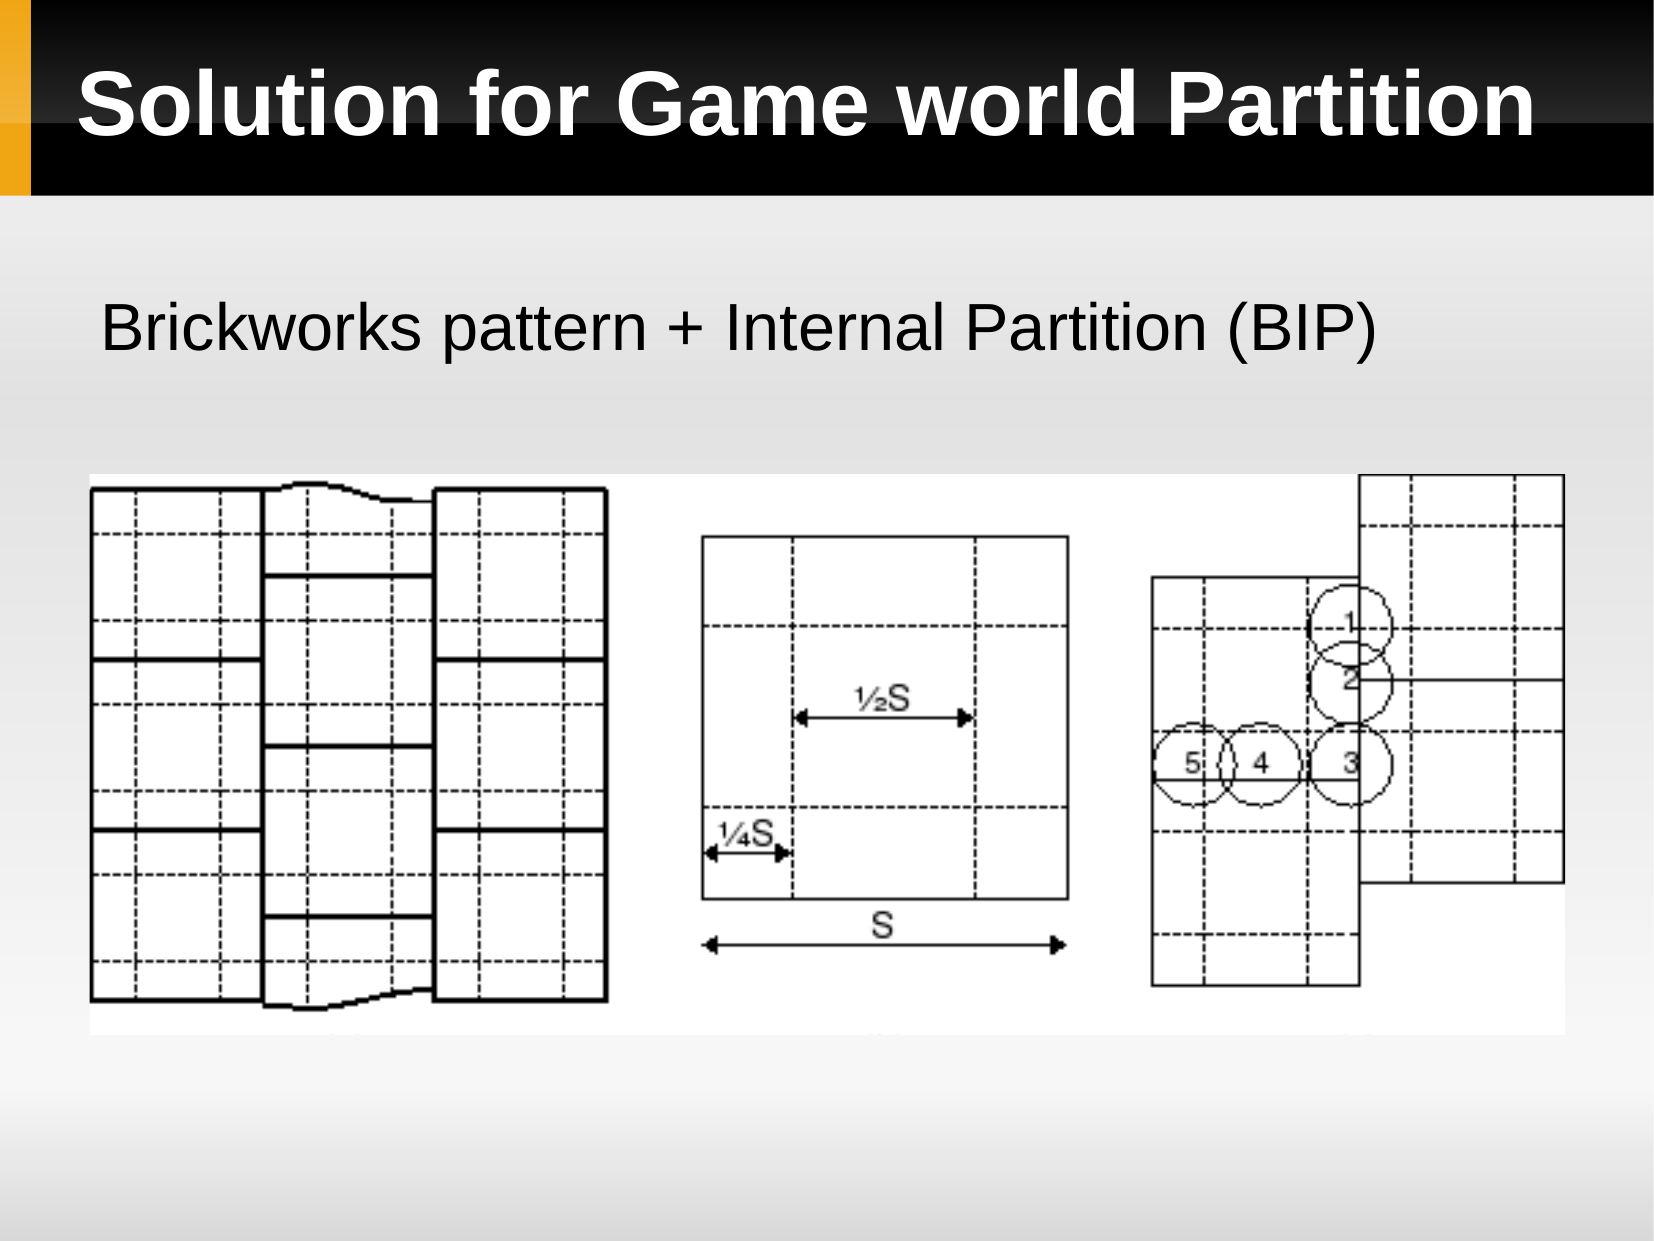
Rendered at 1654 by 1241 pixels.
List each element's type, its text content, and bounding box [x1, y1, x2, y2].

picture [0, 0, 1654, 1241]
title Solution for Game world Partition [76, 0, 1565, 208]
list Brickworks pattern + Internal Partition (BIP) [82, 290, 1571, 1109]
